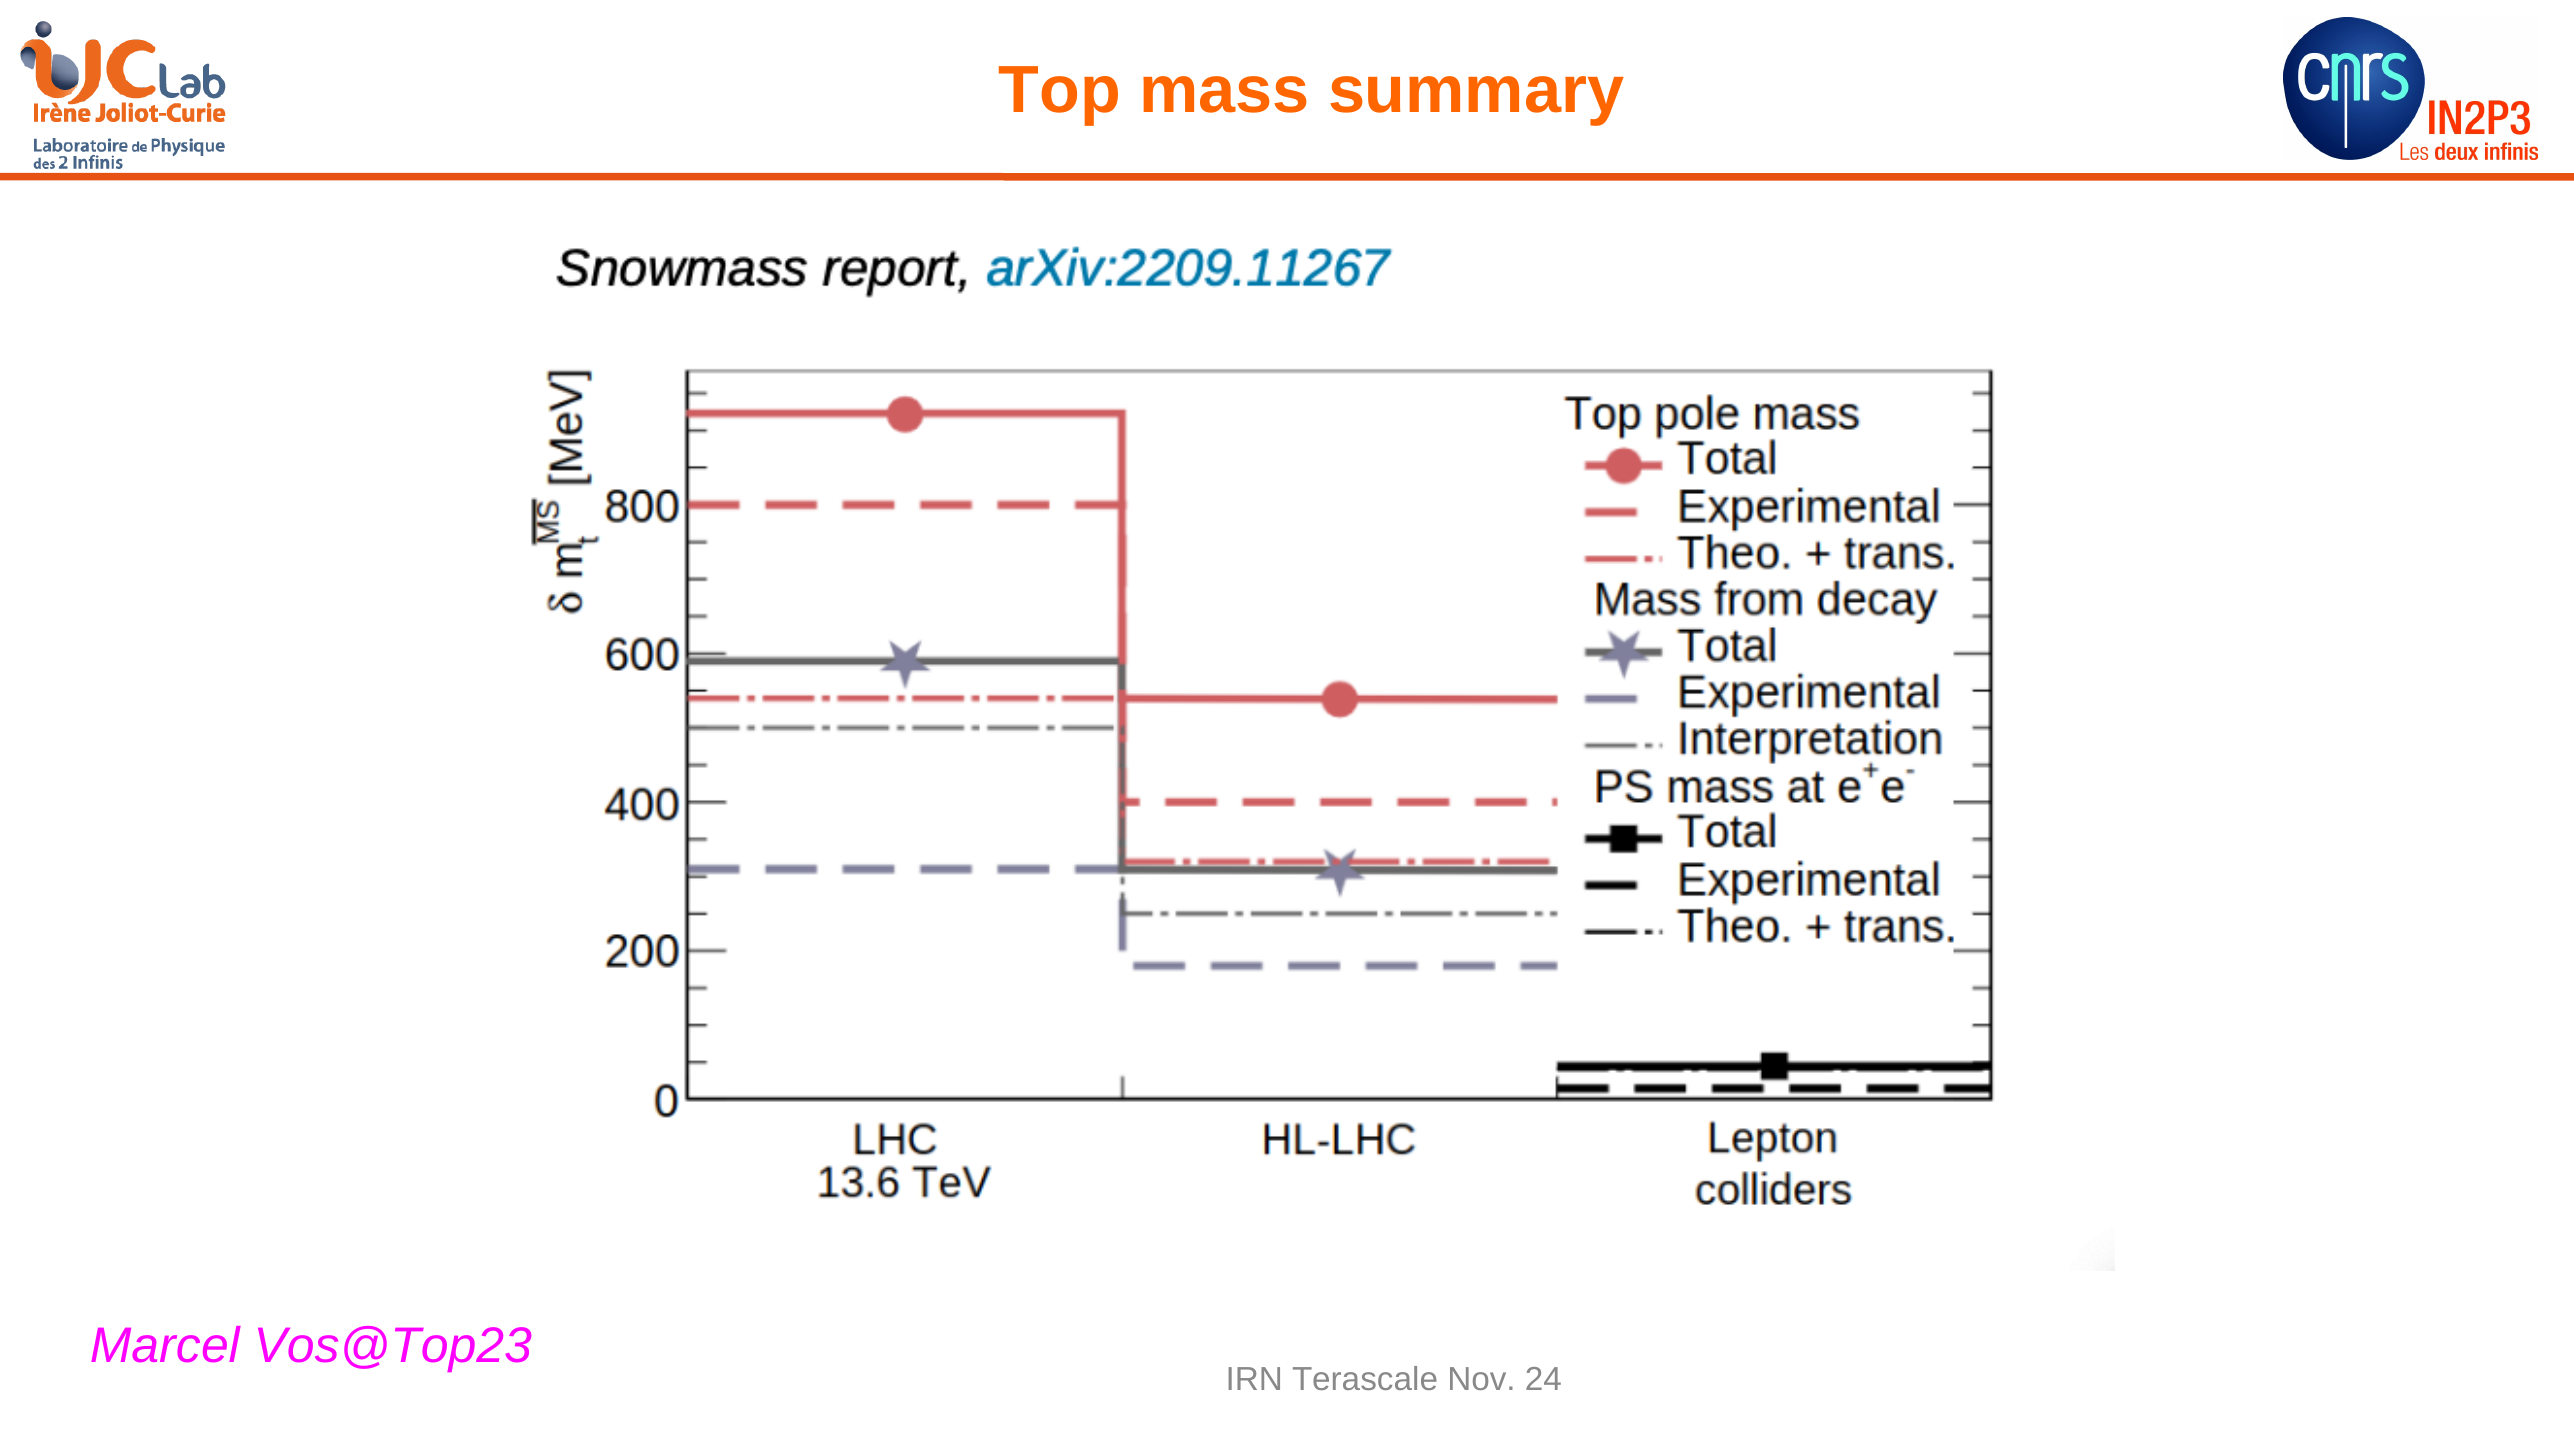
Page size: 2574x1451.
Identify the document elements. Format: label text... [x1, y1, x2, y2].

text_box Marcel Vos@Top23 [75, 1305, 548, 1380]
picture [495, 224, 2115, 1271]
title Top mass summary [226, 9, 2415, 162]
picture [2415, 17, 2538, 160]
picture [4, 6, 241, 184]
